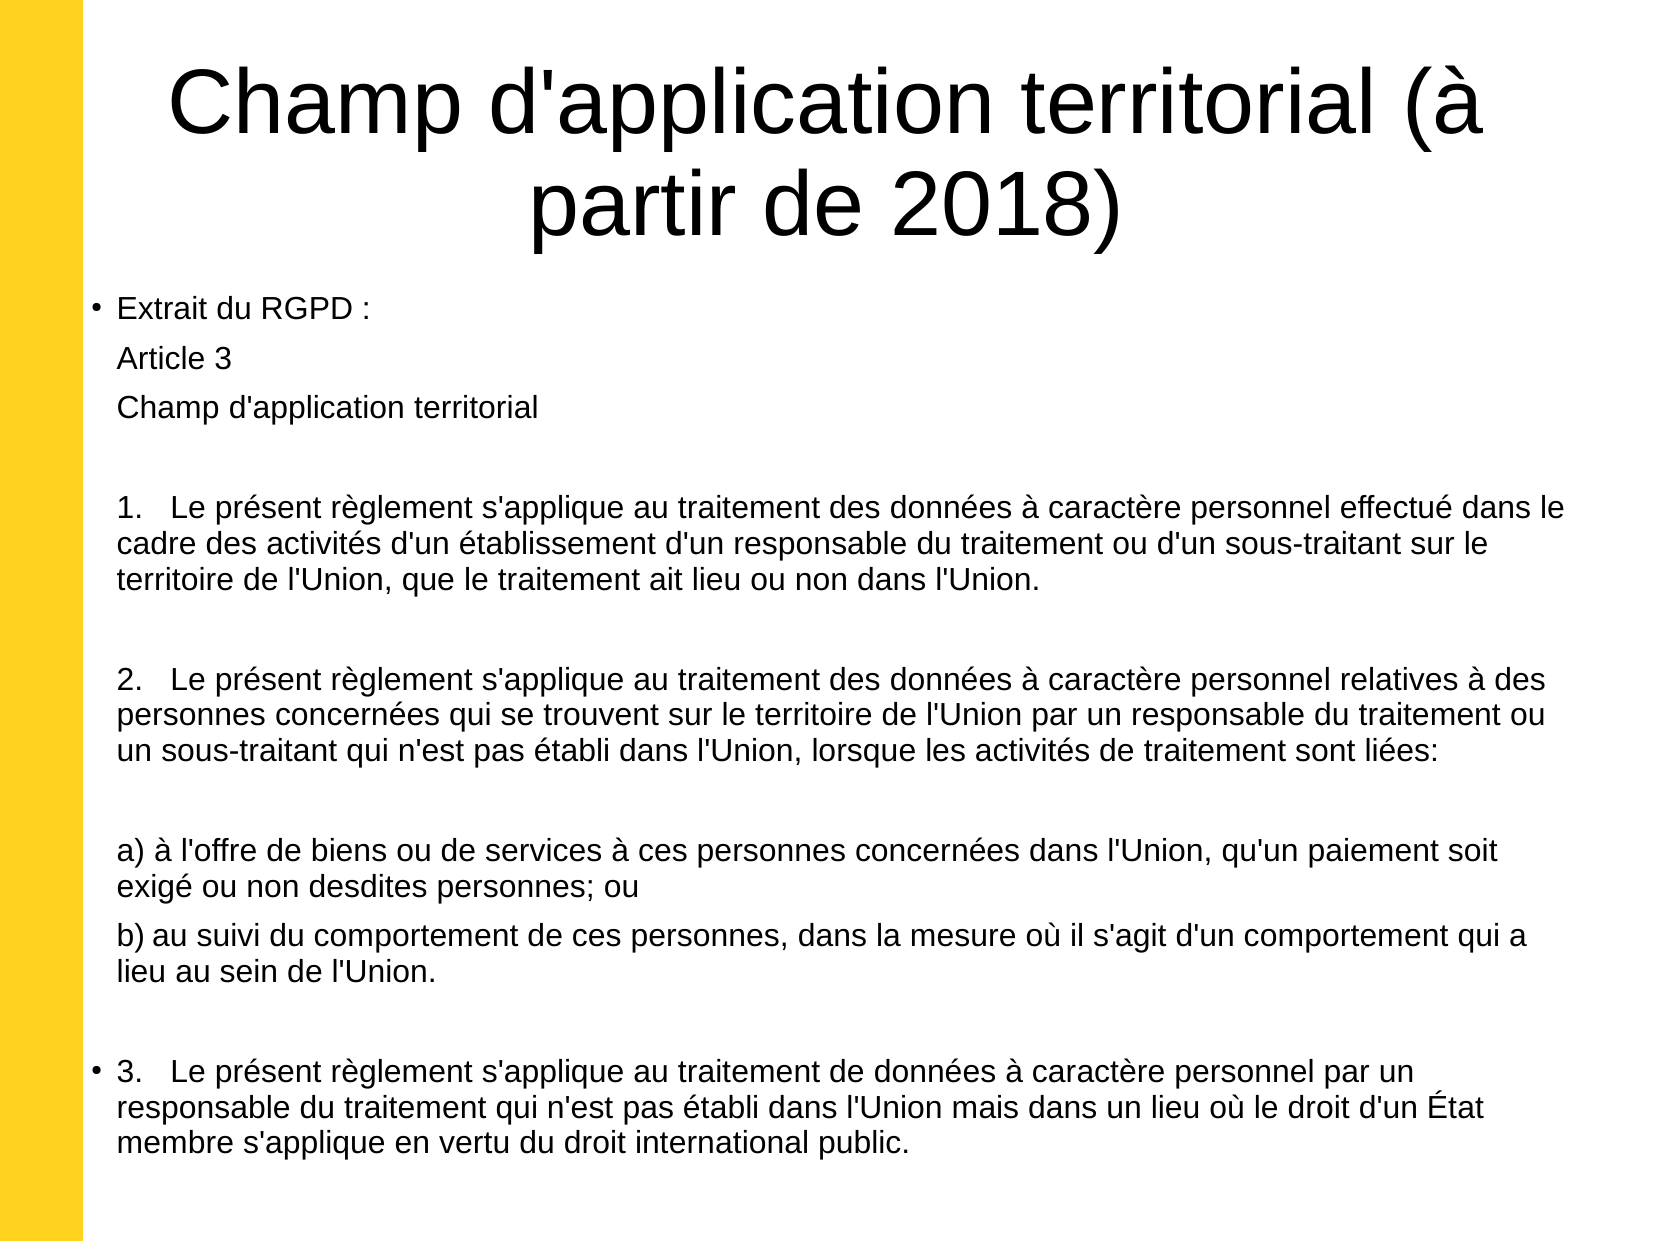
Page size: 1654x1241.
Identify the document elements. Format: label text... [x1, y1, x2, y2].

title Champ d'application territorial (à partir de 2018) [83, 49, 1571, 257]
text_box [0, 0, 83, 1241]
list Extrait du RGPD : Article 3 Champ d'application territorial 1. Le présent règlement s'applique au traitement des données à caractère personnel effectué dans le cadre des activités d'un établissement d'un responsable du traitement ou d'un sous-traitant sur le territoire de l'Union, que le traitement ait lieu ou non dans l'Union. 2. Le présent règlement s'applique au traitement des données à caractère personnel relatives à des personnes concernées qui se trouvent sur le territoire de l'Union par un responsable du traitement ou un sous-traitant qui n'est pas établi dans l'Union, lorsque les activités de traitement sont liées: a) à l'offre de biens ou de services à ces personnes concernées dans l'Union, qu'un paiement soit exigé ou non desdites personnes; ou b) au suivi du comportement de ces personnes, dans la mesure où il s'agit d'un comportement qui a lieu au sein de l'Union. 3. Le présent règlement s'applique au traitement de données à caractère personnel par un responsable du traitement qui n'est pas établi dans l'Union mais dans un lieu où le droit d'un État membre s'applique en vertu du droit international public. [83, 290, 1571, 1193]
